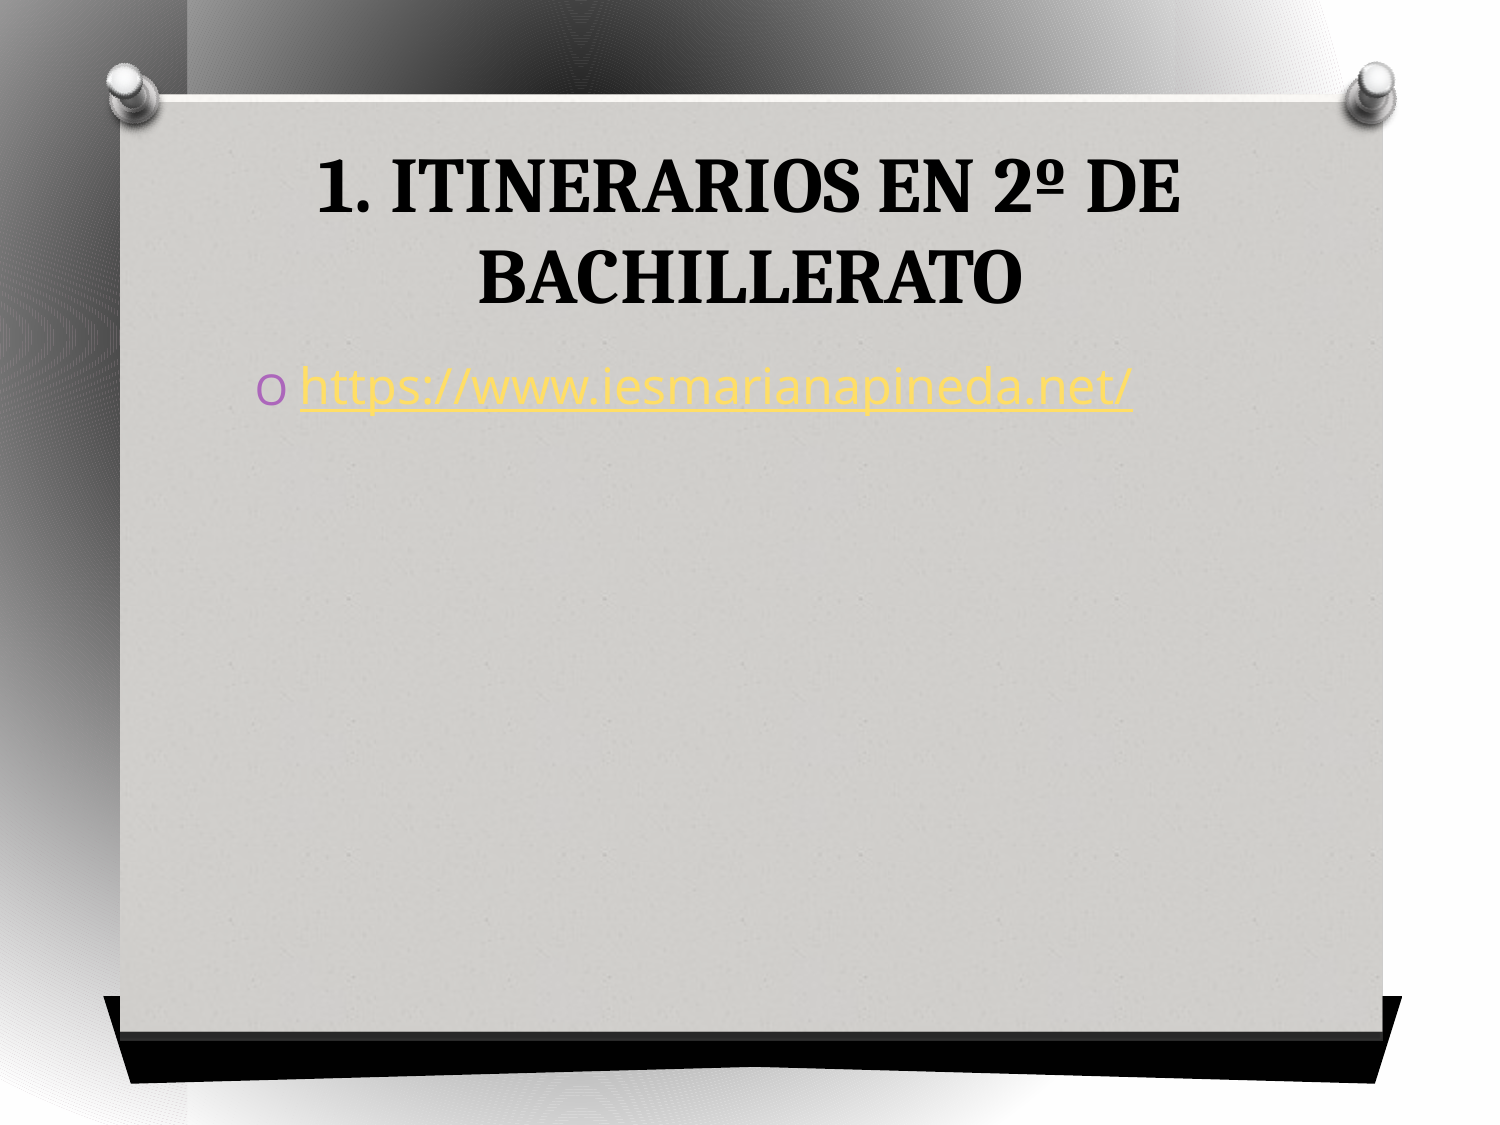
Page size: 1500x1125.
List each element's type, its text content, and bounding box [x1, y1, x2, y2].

text_box 1. ITINERARIOS EN 2º DE BACHILLERATO [179, 134, 1323, 332]
picture [75, 29, 198, 153]
picture [1317, 35, 1439, 156]
text_box https://www.iesmarianapineda.net/ [240, 347, 1257, 939]
